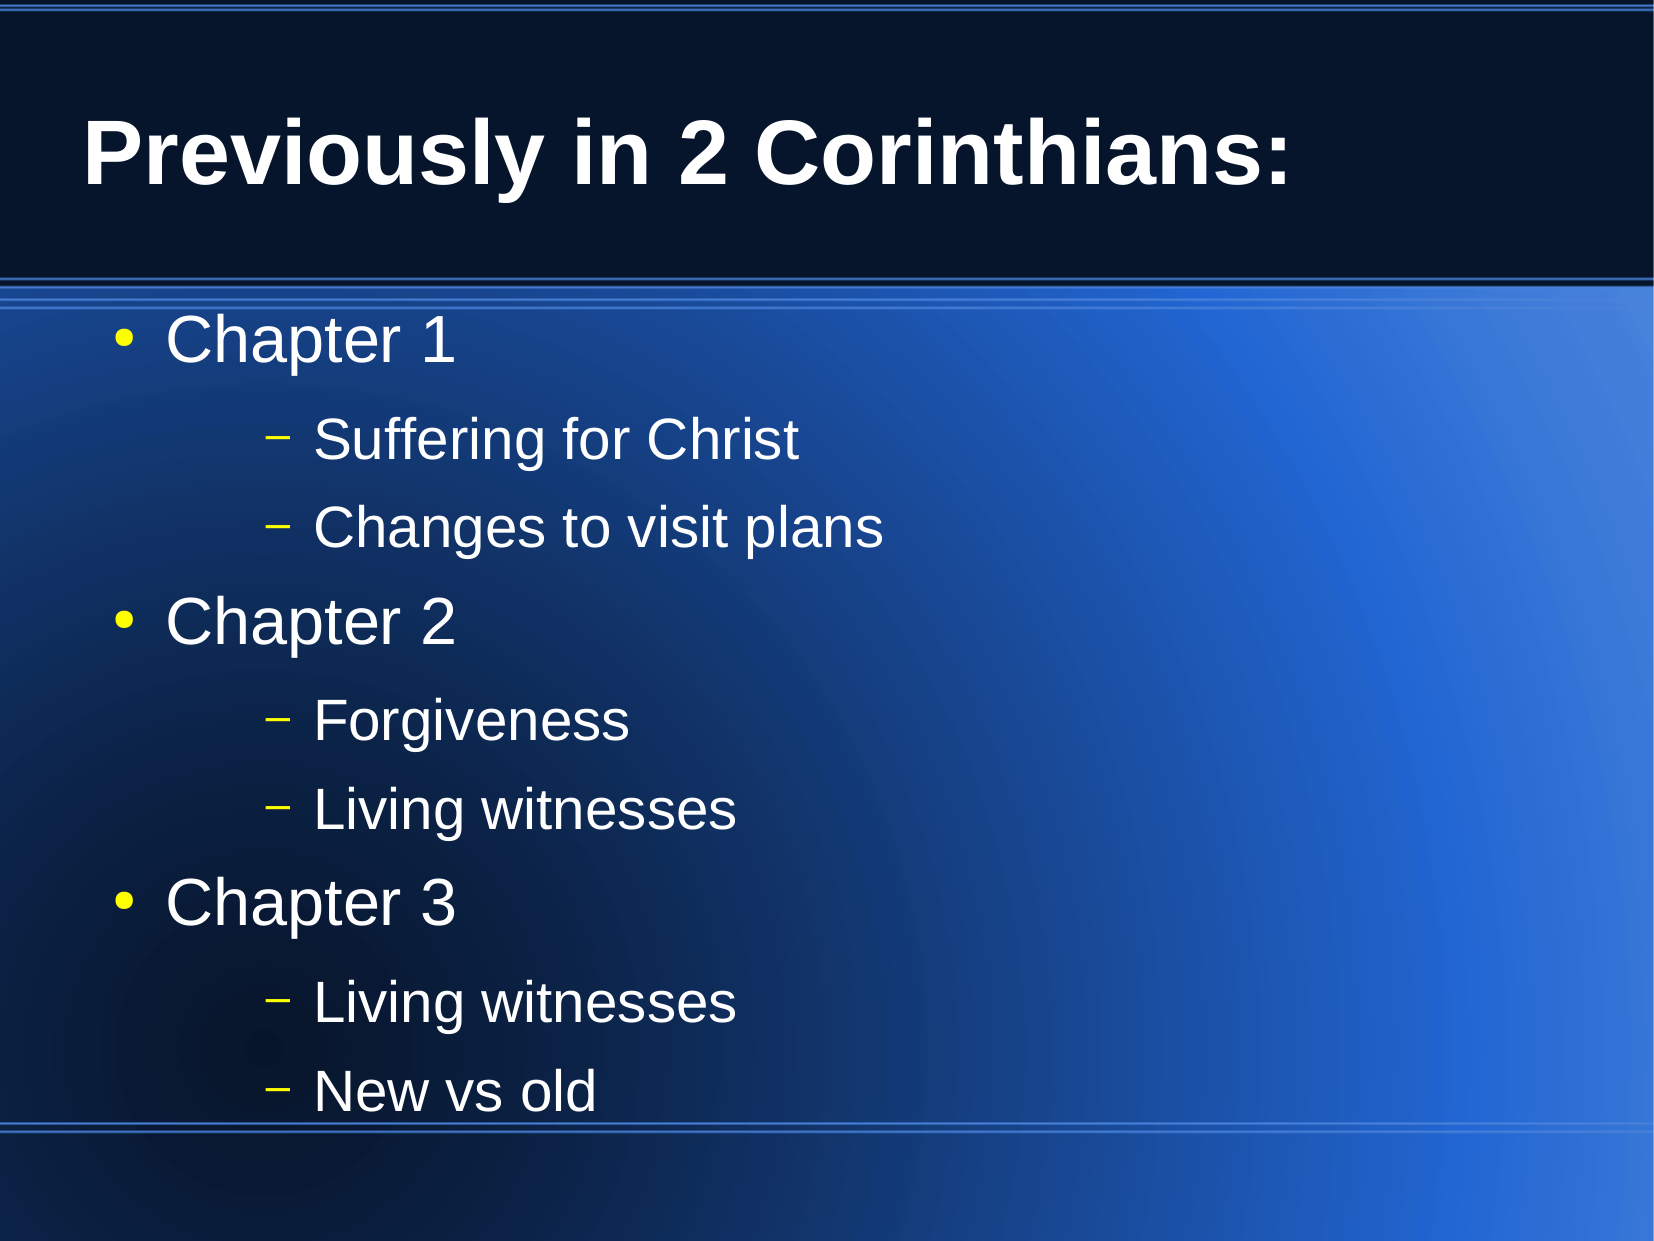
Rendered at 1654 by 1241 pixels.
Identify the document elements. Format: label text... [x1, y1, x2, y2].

list Chapter 1 Suffering for Christ Changes to visit plans Chapter 2 Forgiveness Living witnesses Chapter 3 Living witnesses New vs old [76, 302, 1565, 1123]
title Previously in 2 Corinthians: [82, 49, 1571, 257]
picture [0, 0, 1654, 1241]
